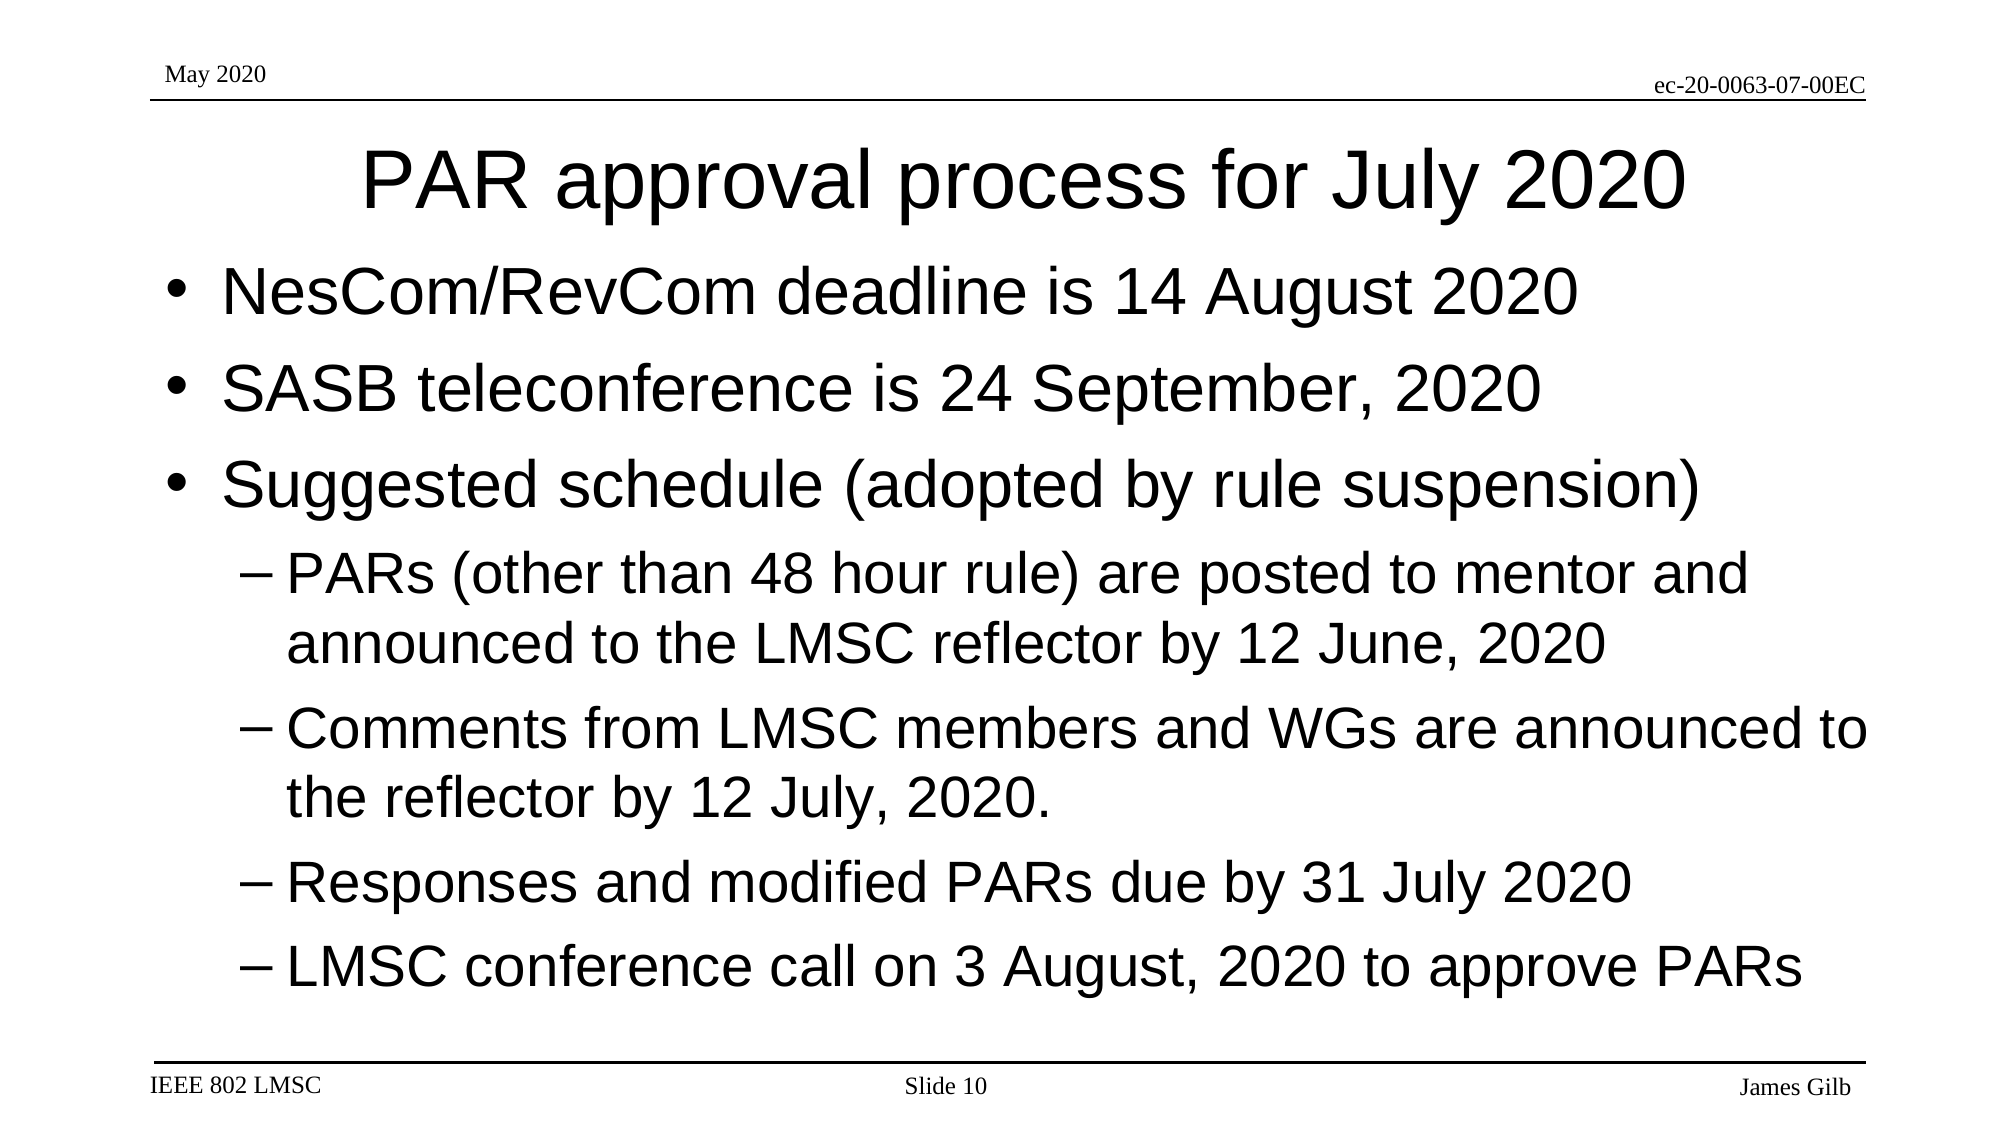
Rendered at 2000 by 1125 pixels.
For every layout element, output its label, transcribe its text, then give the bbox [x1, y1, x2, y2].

title PAR approval process for July 2020 [149, 112, 1900, 238]
list NesCom/RevCom deadline is 14 August 2020 SASB teleconference is 24 September, 2020 Suggested schedule (adopted by rule suspension) PARs (other than 48 hour rule) are posted to mentor and announced to the LMSC reflector by 12 June, 2020 Comments from LMSC members and WGs are announced to the reflector by 12 July, 2020. Responses and modified PARs due by 31 July 2020 LMSC conference call on 3 August, 2020 to approve PARs [149, 239, 1900, 1051]
